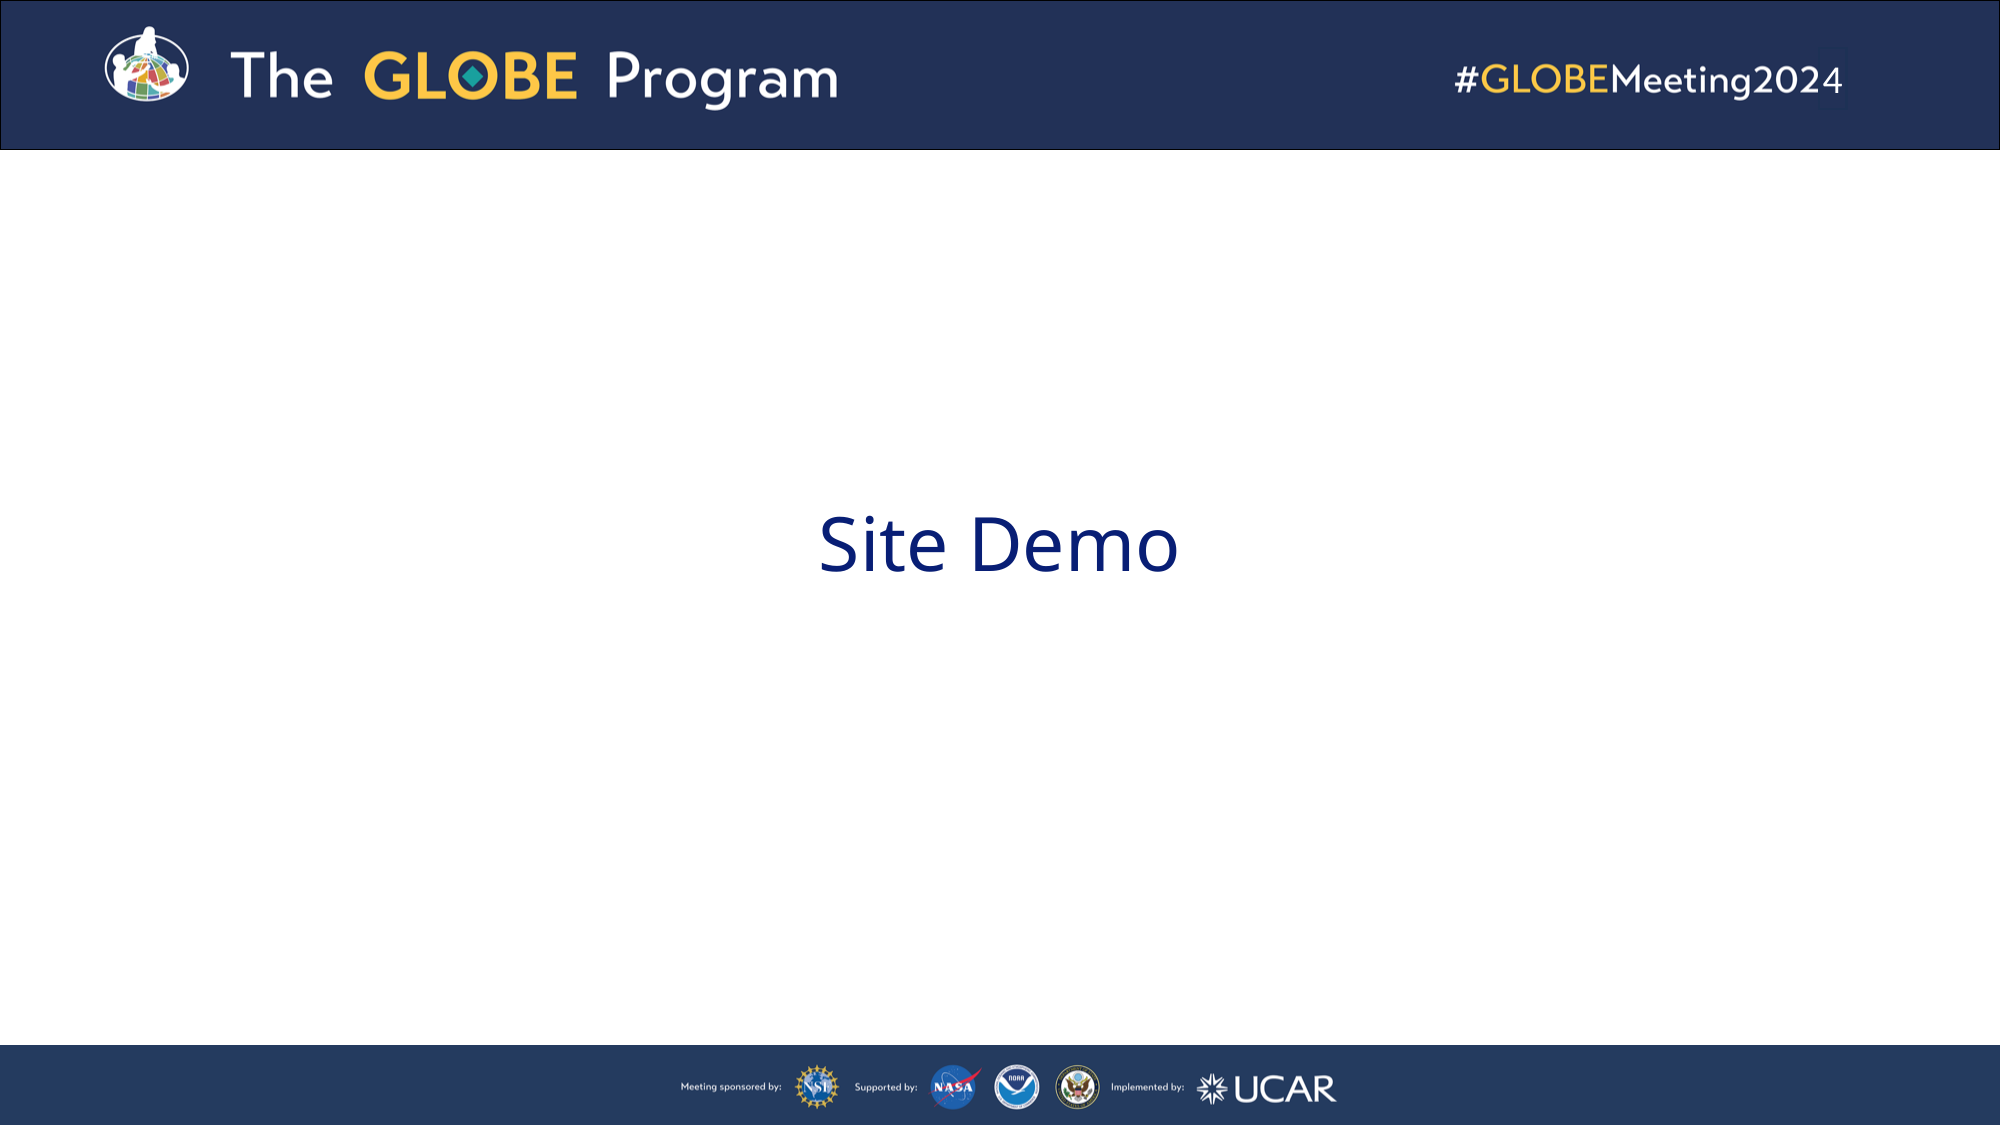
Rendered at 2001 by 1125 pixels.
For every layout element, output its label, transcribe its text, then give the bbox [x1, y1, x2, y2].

picture [1, 1, 1999, 149]
title Site Demo [0, 498, 2000, 583]
picture [0, 1045, 2000, 1125]
